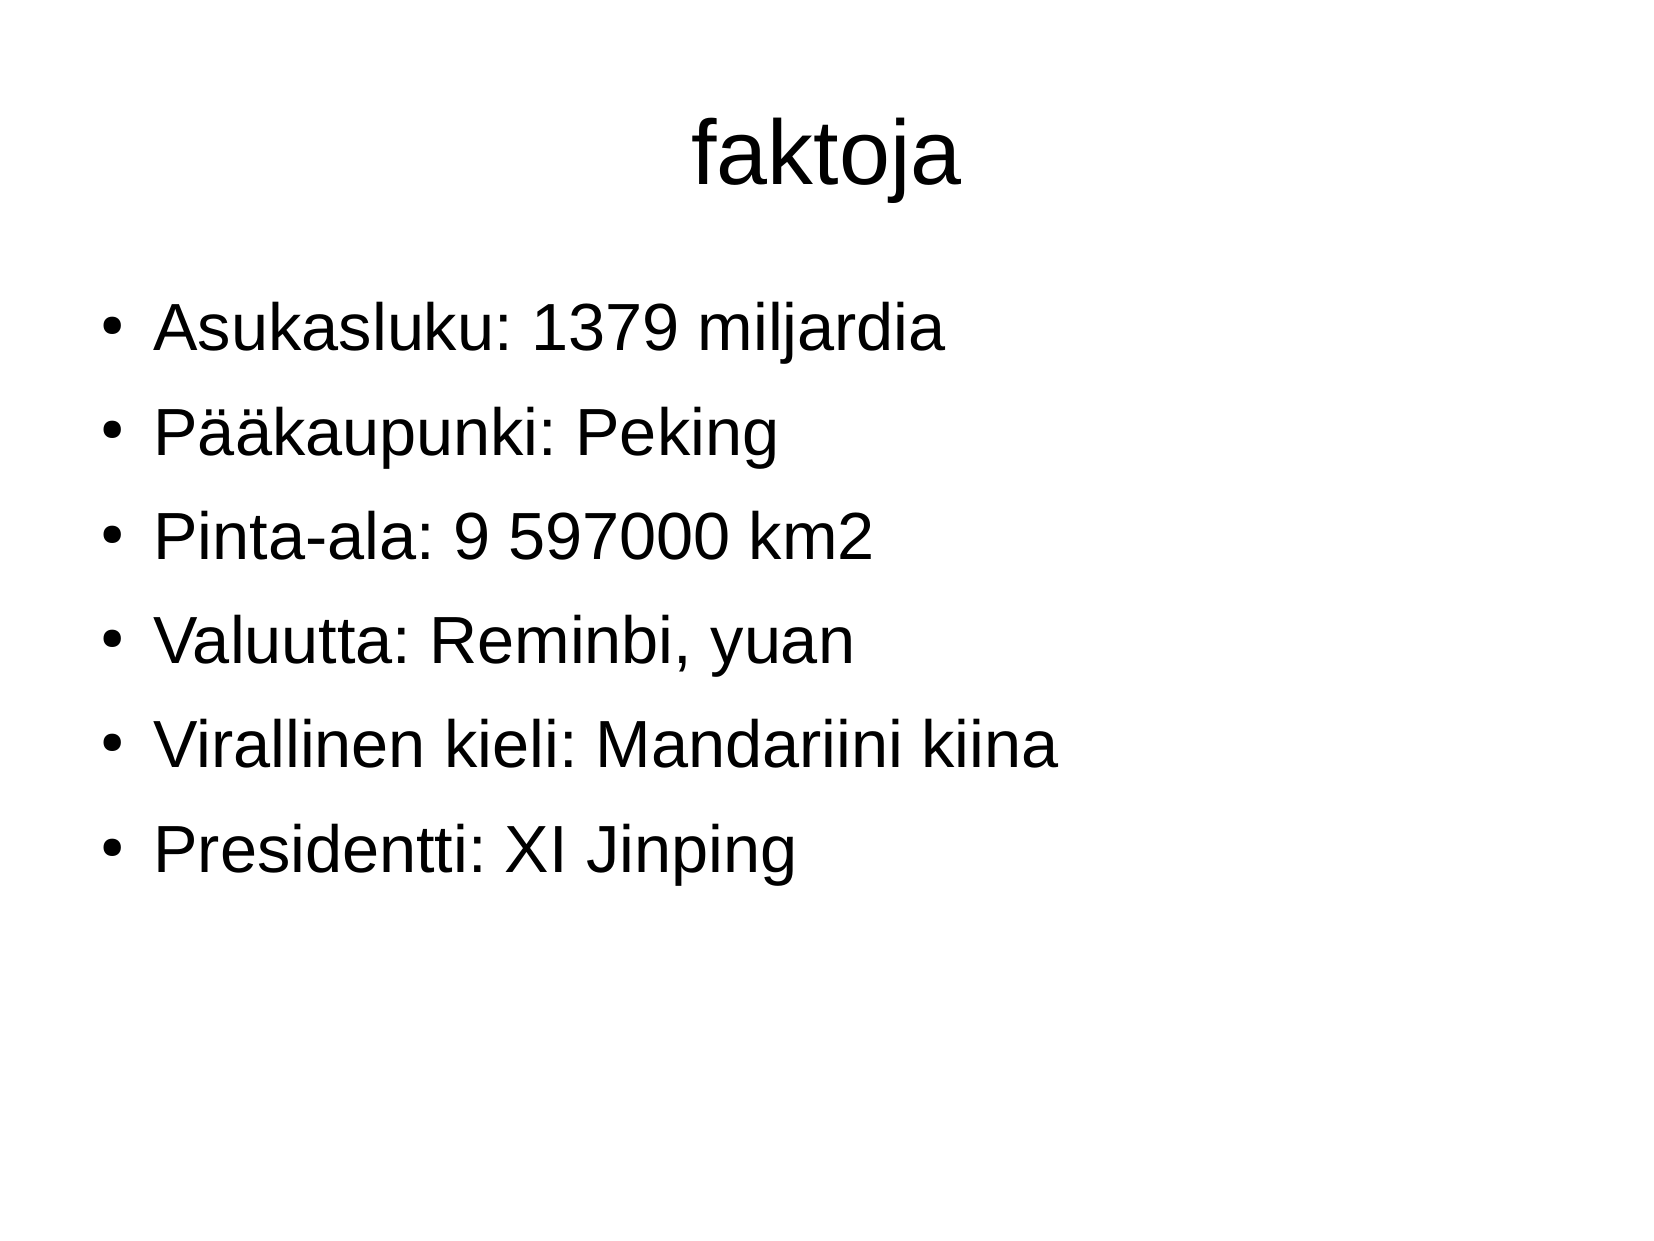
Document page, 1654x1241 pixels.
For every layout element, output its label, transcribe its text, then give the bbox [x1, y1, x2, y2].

list Asukasluku: 1379 miljardia Pääkaupunki: Peking Pinta-ala: 9 597000 km2 Valuutta: Reminbi, yuan Virallinen kieli: Mandariini kiina Presidentti: XI Jinping [82, 290, 1571, 1010]
title faktoja [82, 49, 1571, 257]
